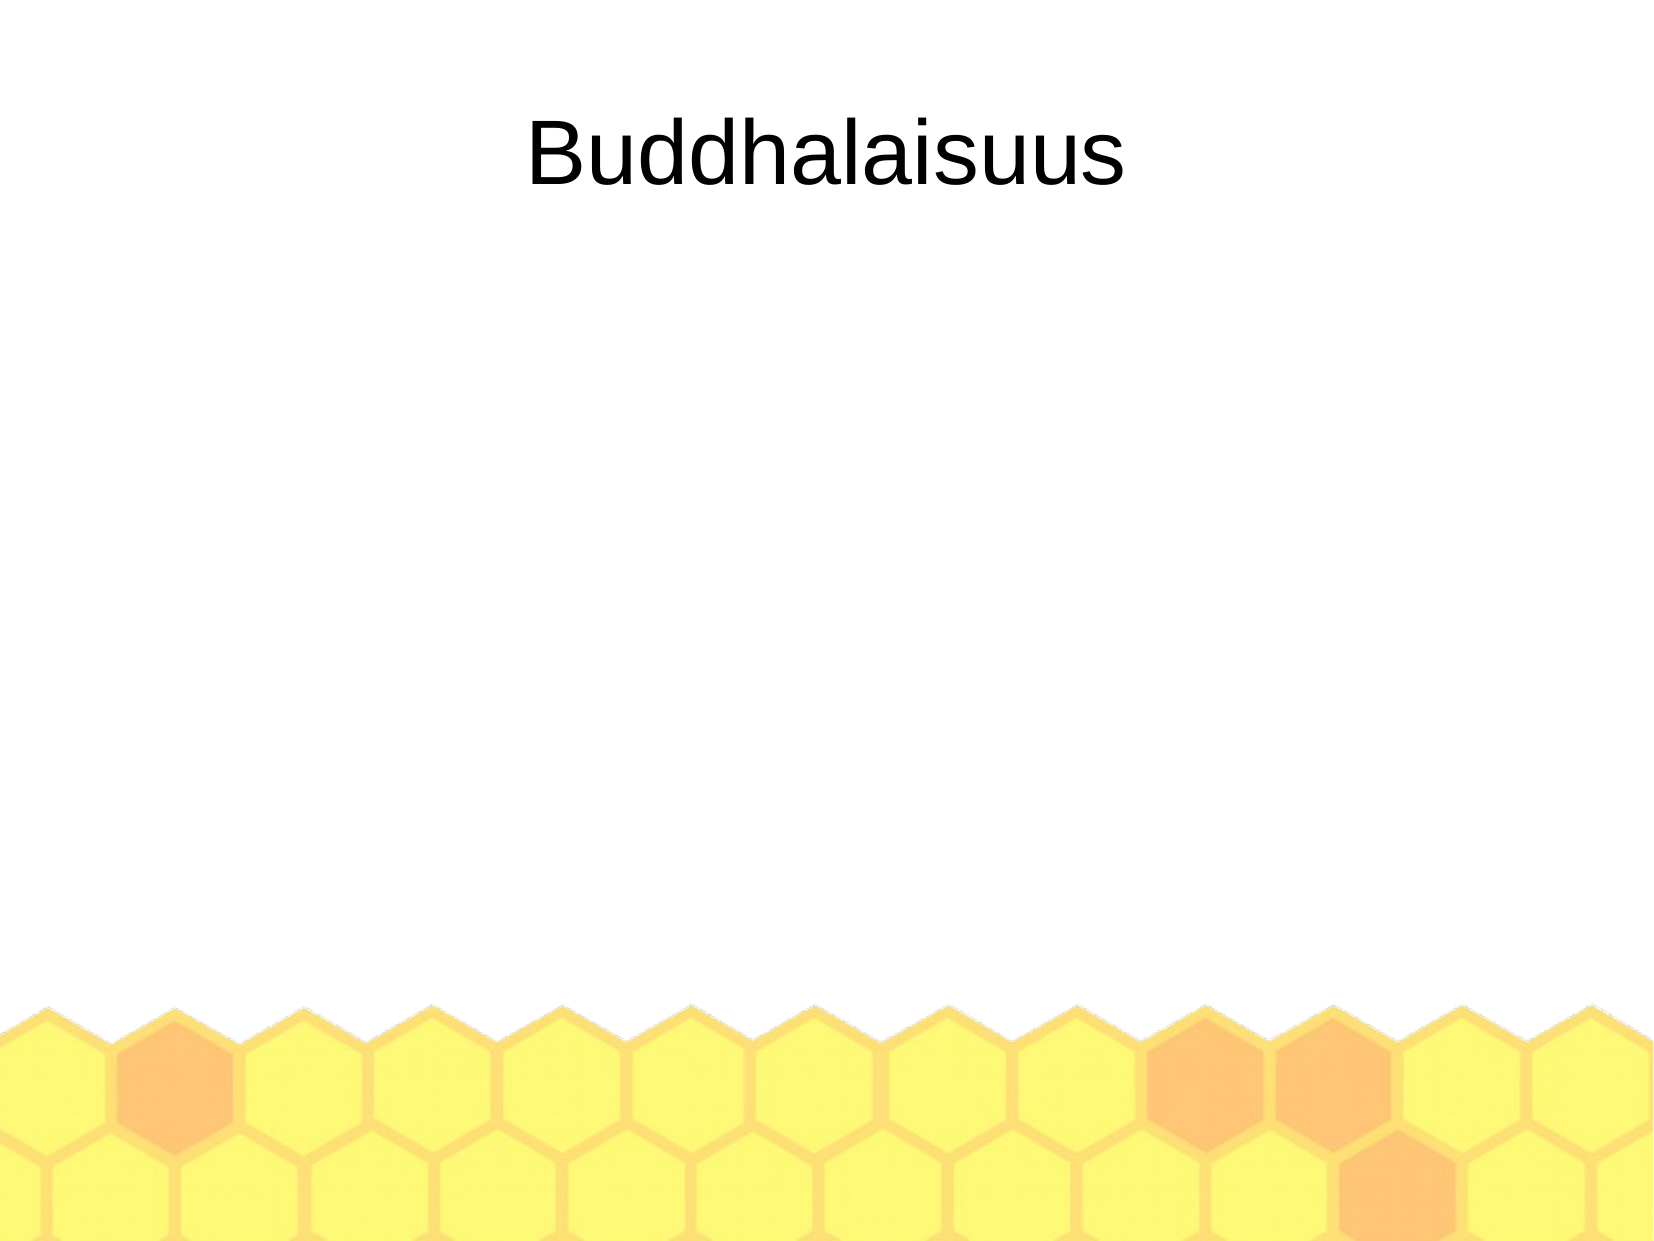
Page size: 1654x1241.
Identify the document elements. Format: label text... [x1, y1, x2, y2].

title Buddhalaisuus [82, 49, 1571, 257]
picture [0, 1001, 1654, 1241]
